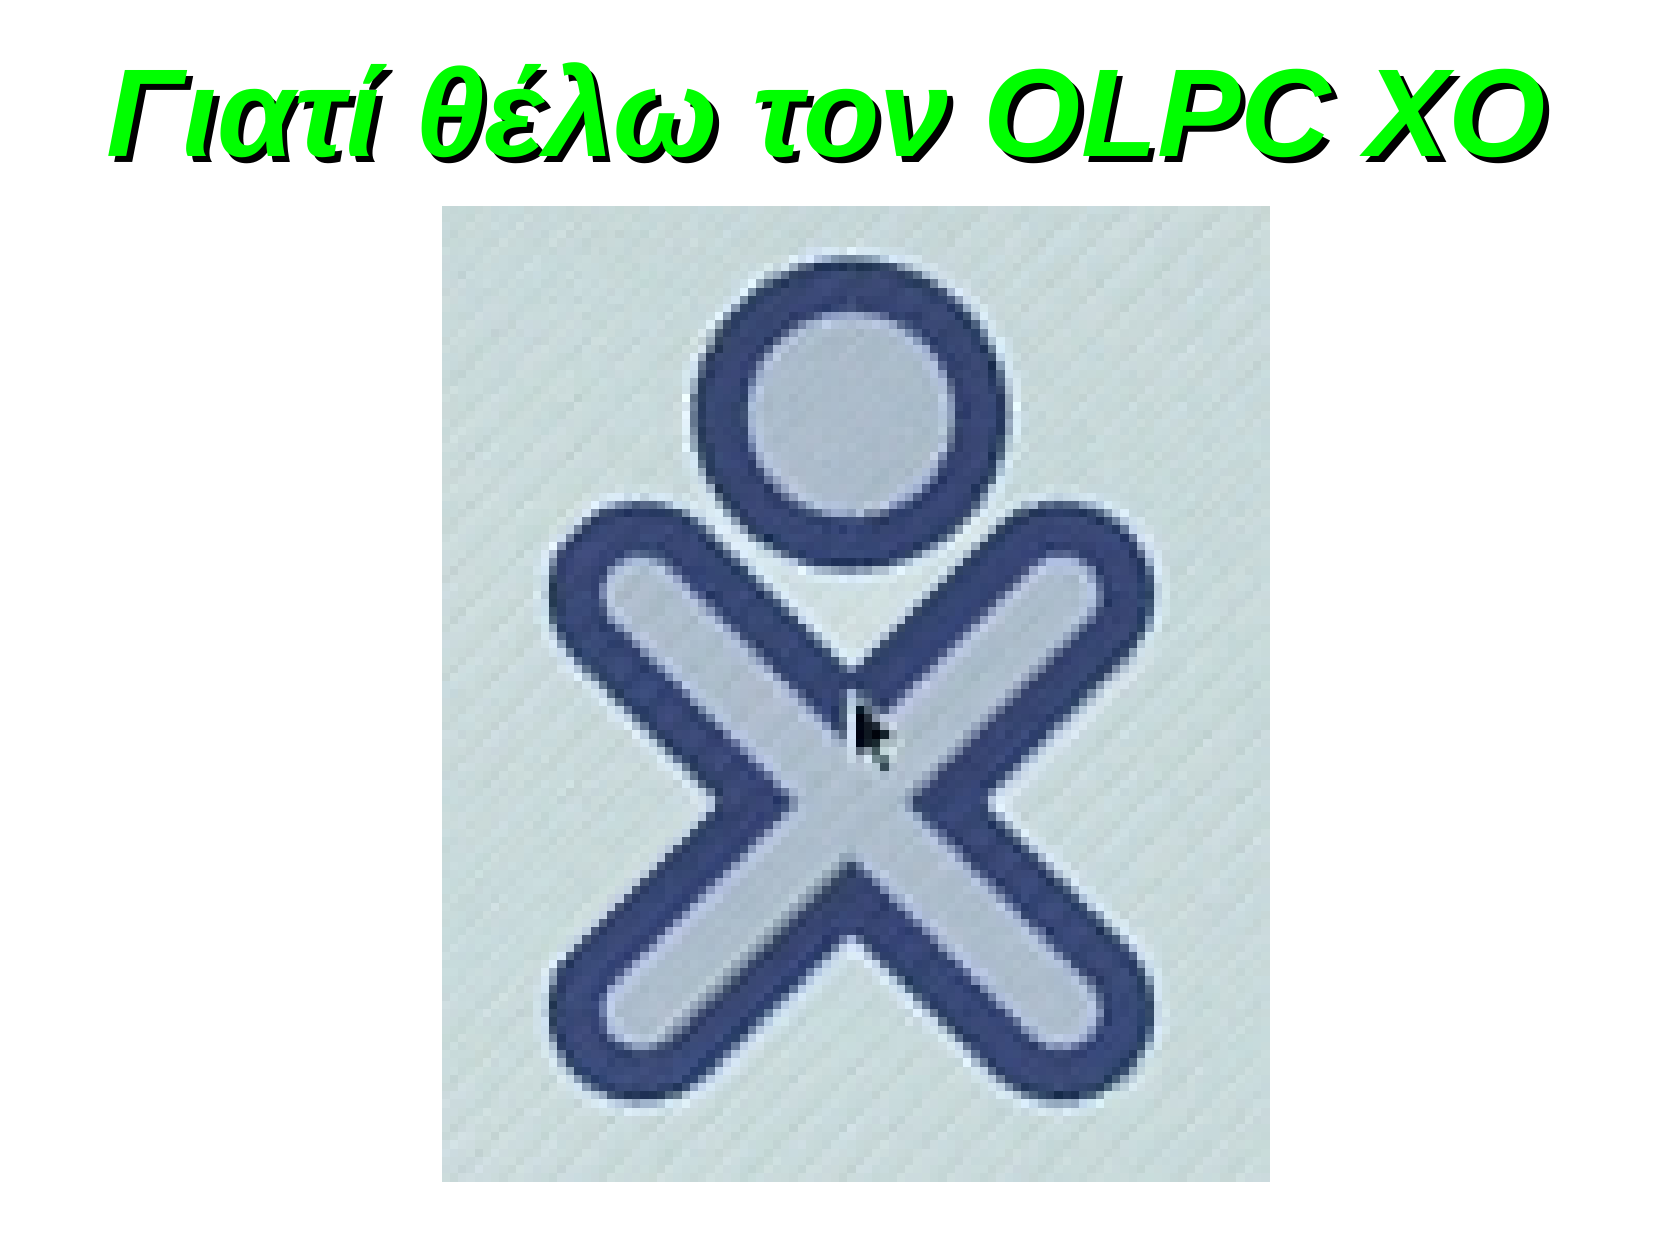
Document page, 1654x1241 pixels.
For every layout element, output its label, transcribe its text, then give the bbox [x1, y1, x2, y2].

title Γιατί θέλω τον OLPC XO [82, 43, 1571, 184]
picture [442, 206, 1270, 1182]
